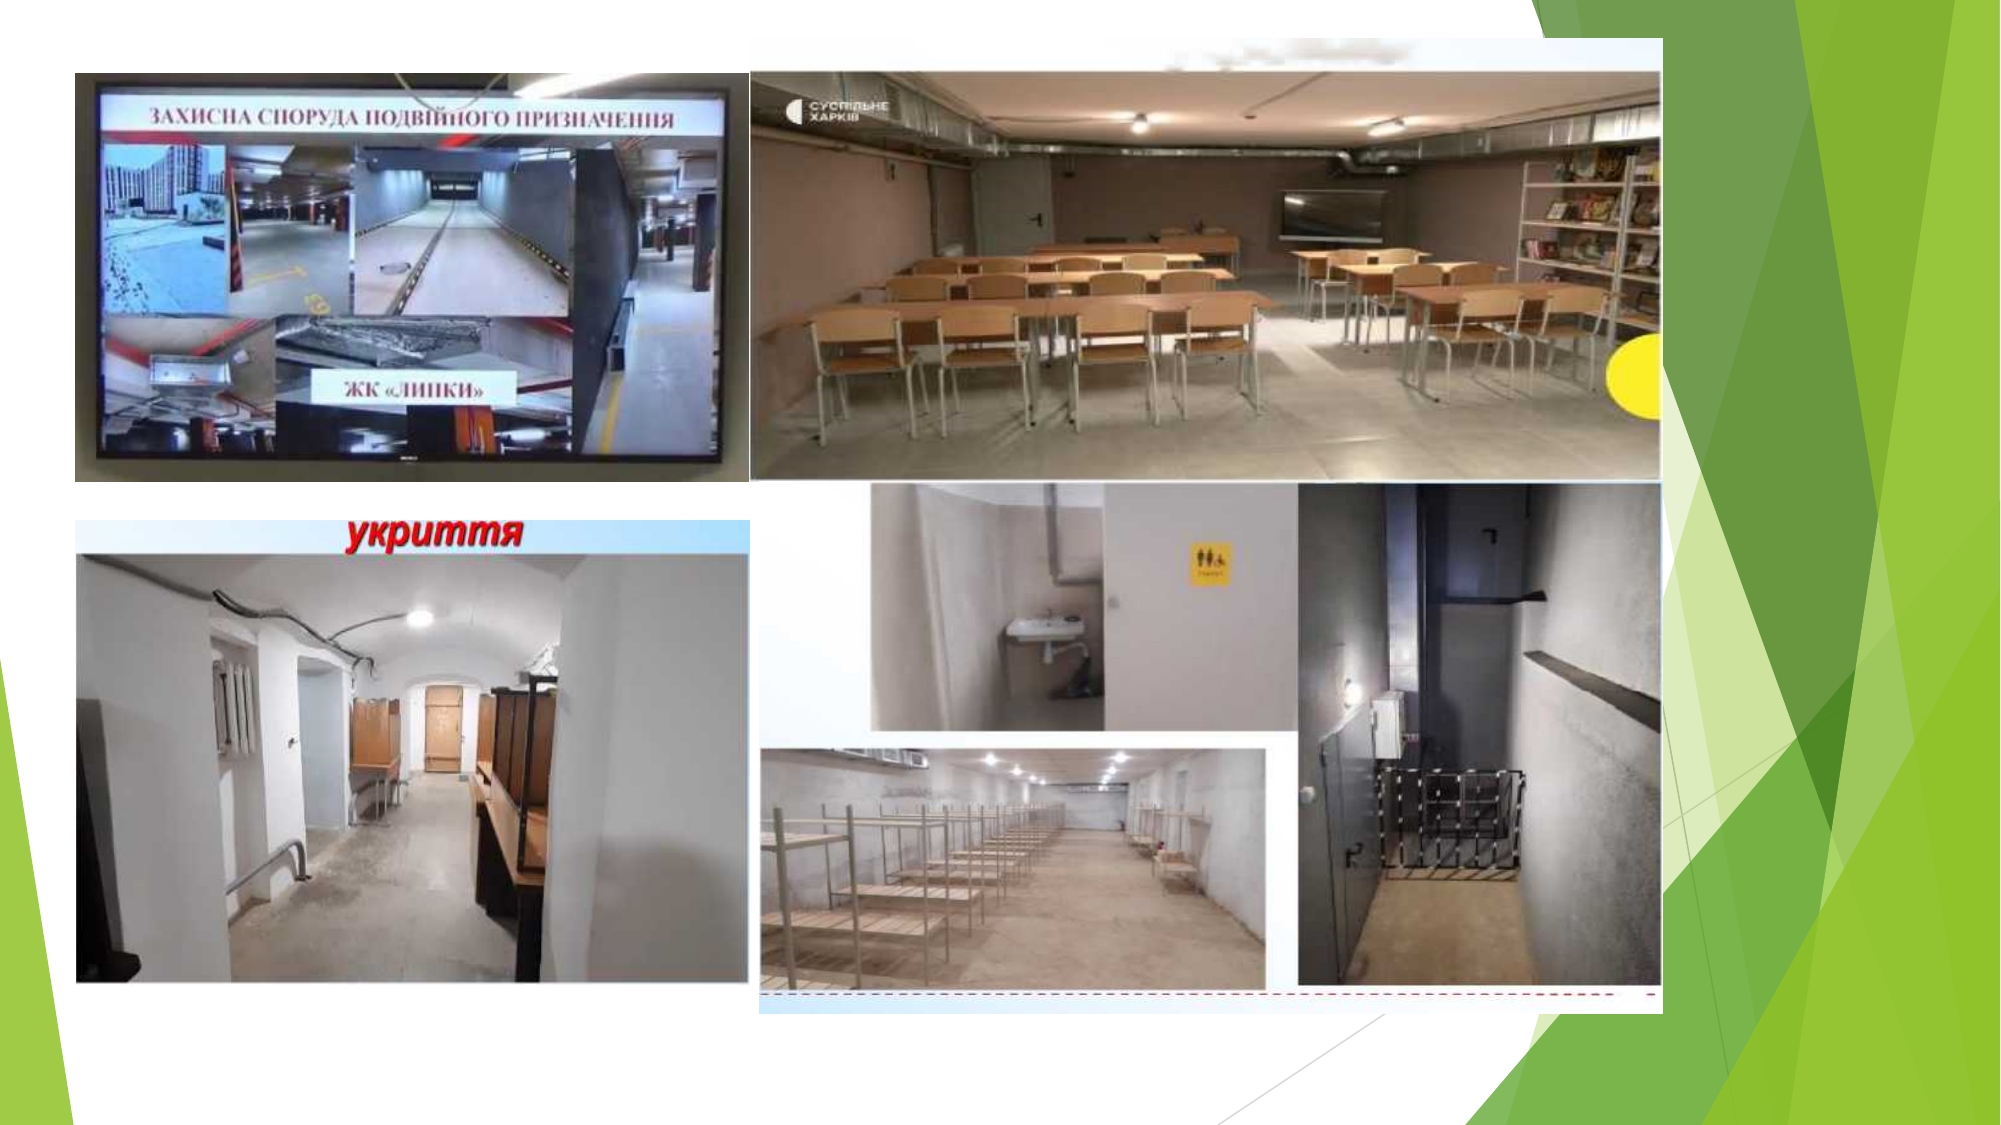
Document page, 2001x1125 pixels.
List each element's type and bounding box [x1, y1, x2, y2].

picture [75, 520, 750, 985]
picture [75, 38, 1663, 1014]
